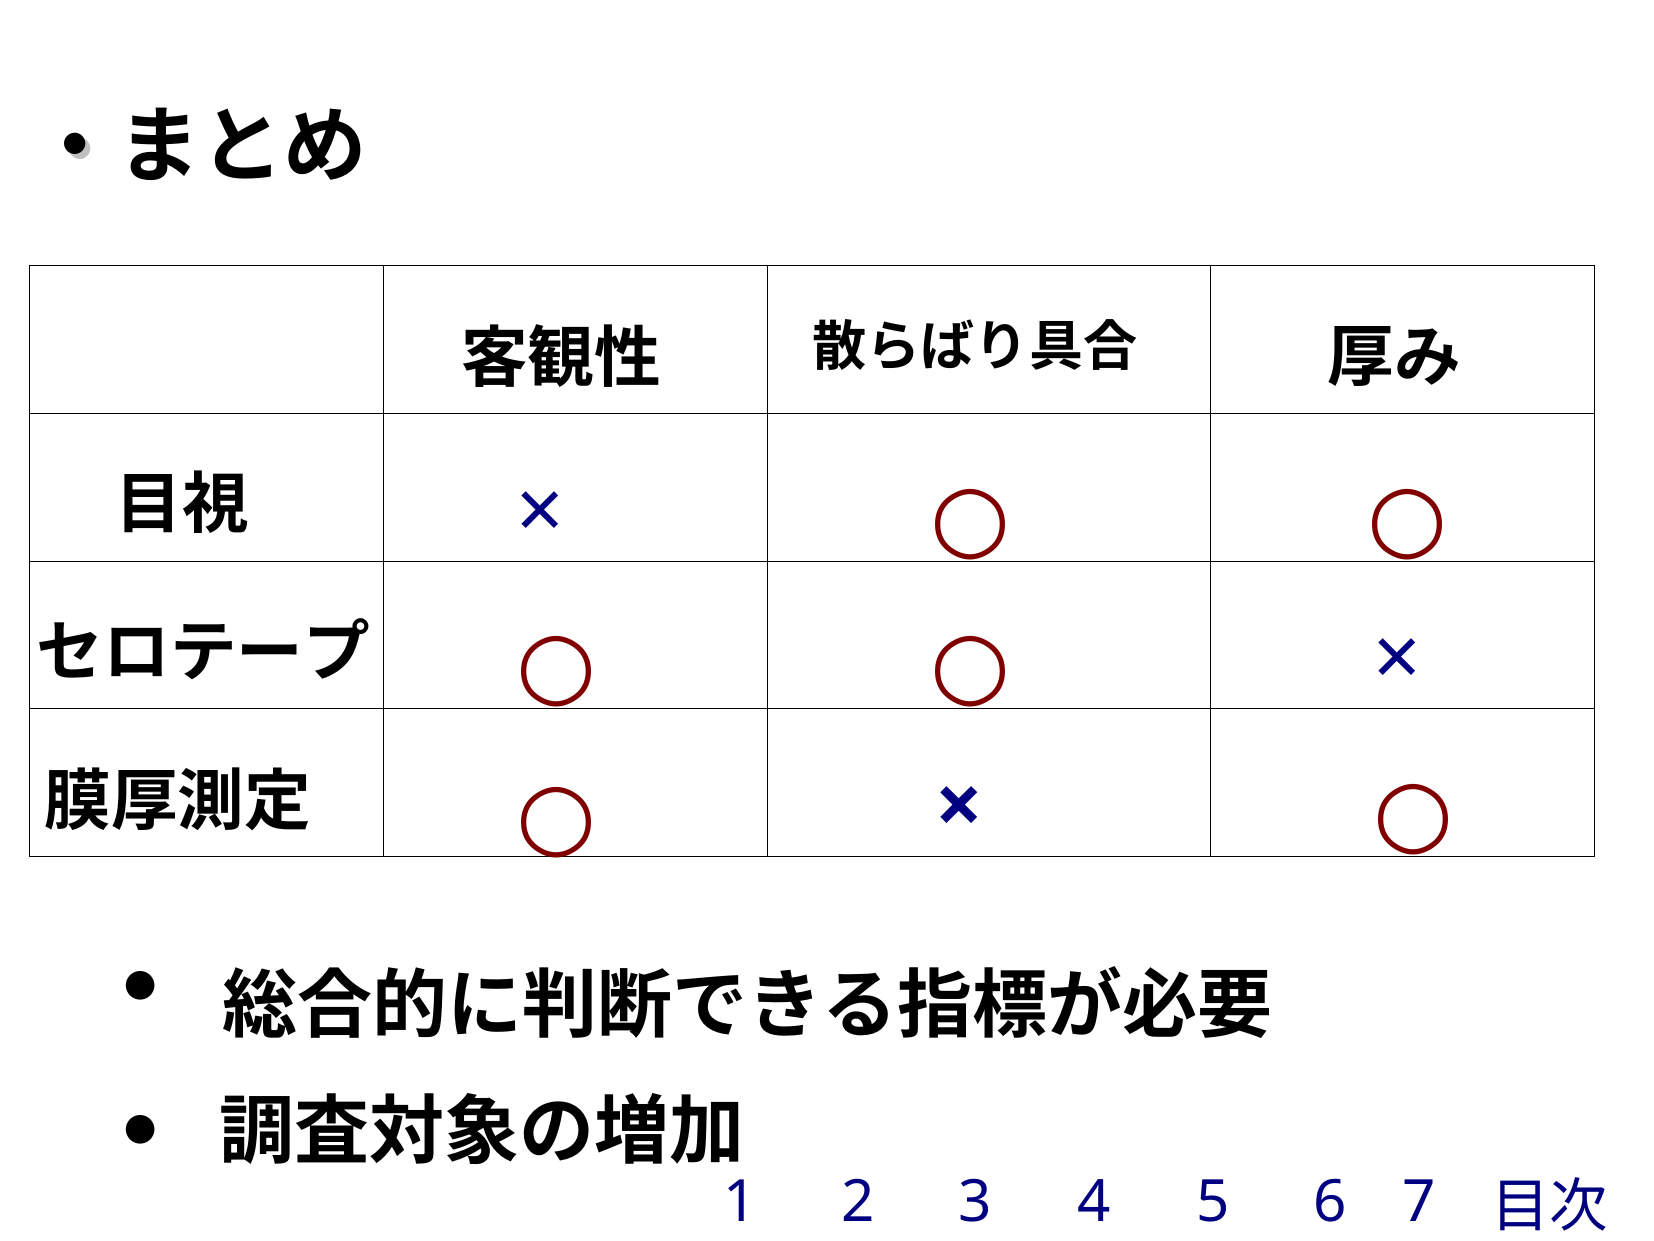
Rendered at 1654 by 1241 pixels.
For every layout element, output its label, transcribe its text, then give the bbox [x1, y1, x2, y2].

text_box 総合的に判断できる指標が必要 [208, 936, 1300, 1034]
text_box × [920, 738, 1034, 845]
text_box 膜厚測定 [30, 739, 331, 828]
text_box ○ [1352, 442, 1477, 559]
text_box 厚み [1312, 295, 1477, 384]
text_box 散らばり具合 [797, 295, 1156, 370]
text_box 目視 [100, 442, 266, 531]
text_box 6 [1299, 1151, 1387, 1230]
text_box セロテープ [30, 590, 383, 679]
text_box 目次 [1476, 1151, 1625, 1230]
text_box × [1358, 590, 1472, 697]
text_box ○ [915, 590, 1039, 706]
text_box 3 [944, 1151, 1063, 1230]
text_box 1 [708, 1151, 826, 1230]
text_box ・まとめ [18, 71, 384, 178]
text_box ● [109, 948, 178, 1004]
text_box セロテープ [21, 590, 29, 679]
text_box ○ [915, 442, 1039, 559]
text_box ○ [501, 741, 626, 857]
text_box 客観性 [446, 296, 680, 385]
text_box ○ [501, 590, 626, 706]
text_box 調査対象の増加 [205, 1062, 768, 1160]
text_box 7 [1387, 1151, 1477, 1241]
text_box 5 [1181, 1151, 1300, 1241]
text_box ○ [1358, 738, 1482, 854]
text_box ● [109, 1092, 178, 1149]
text_box × [501, 442, 616, 549]
text_box 4 [1063, 1151, 1181, 1230]
text_box 2 [826, 1151, 944, 1230]
